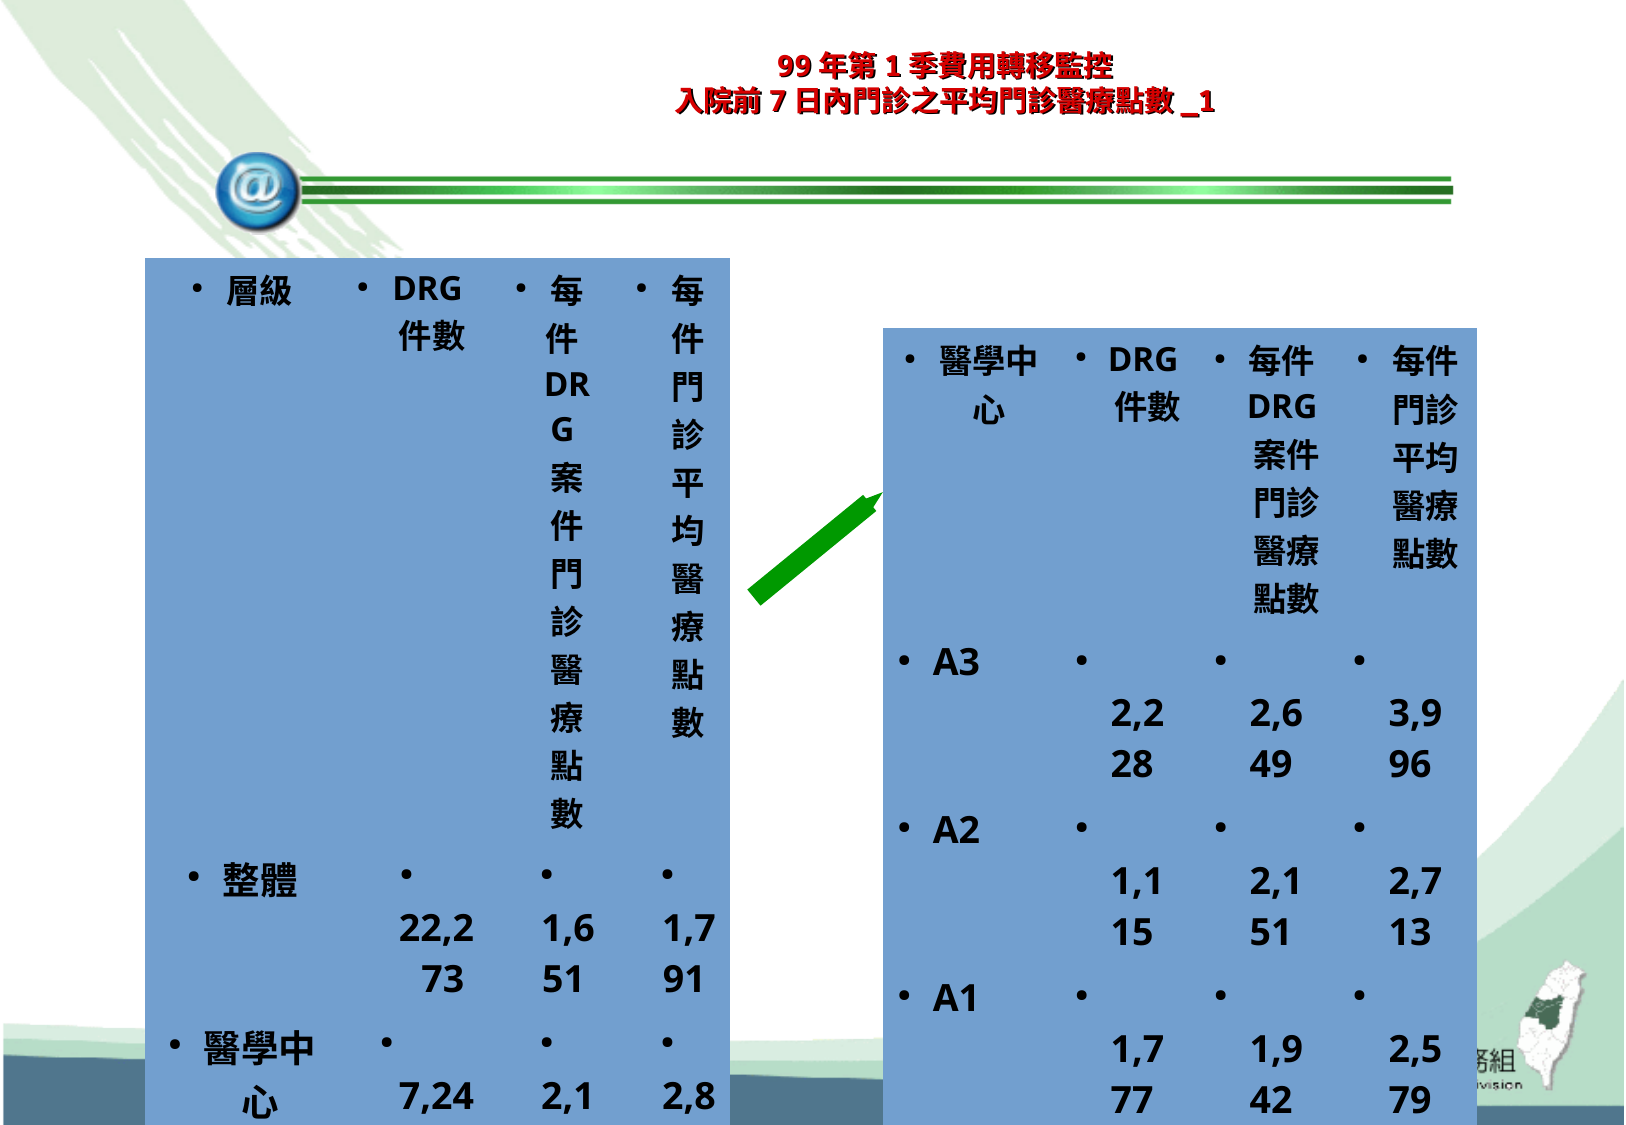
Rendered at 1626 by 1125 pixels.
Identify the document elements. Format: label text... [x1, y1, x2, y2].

table_cell 2,126 [489, 1011, 610, 1125]
table_header 每件門診平均醫療點數 [610, 258, 730, 843]
table_header 每件DRG案件門診醫療點數 [1199, 328, 1338, 628]
table_cell 整體 [145, 843, 340, 1011]
table_cell 22,273 [340, 843, 489, 1011]
table_cell 7,240 [340, 1011, 489, 1125]
title 99年第1季費用轉移監控 入院前7日內門診之平均門診醫療點數_1 [245, 0, 1625, 176]
table_cell 2,151 [1199, 796, 1338, 964]
table_cell 1,942 [1199, 964, 1338, 1125]
table_cell 1,791 [610, 843, 730, 1011]
table_cell 1,777 [1060, 964, 1199, 1125]
table_cell A3 [883, 628, 1060, 796]
table_cell 2,649 [1199, 628, 1338, 796]
table_header 每件門診平均醫療點數 [1338, 328, 1477, 628]
table_header 每件DRG案件門診醫療點數 [489, 258, 610, 843]
table_cell 2,848 [610, 1011, 730, 1125]
table_header DRG件數 [340, 258, 489, 843]
table_cell 1,115 [1060, 796, 1199, 964]
table_cell 2,228 [1060, 628, 1199, 796]
table_cell 2,713 [1338, 796, 1477, 964]
table_cell 1,651 [489, 843, 610, 1011]
table_cell A1 [883, 964, 1060, 1125]
table_cell 醫學中心 [145, 1011, 340, 1125]
table_header DRG件數 [1060, 328, 1199, 628]
table_cell 3,996 [1338, 628, 1477, 796]
table_header 層級 [145, 258, 340, 843]
text_box [730, 1065, 815, 1125]
table_header 醫學中心 [883, 328, 1060, 628]
table_cell A2 [883, 796, 1060, 964]
table_cell 2,579 [1338, 964, 1477, 1125]
